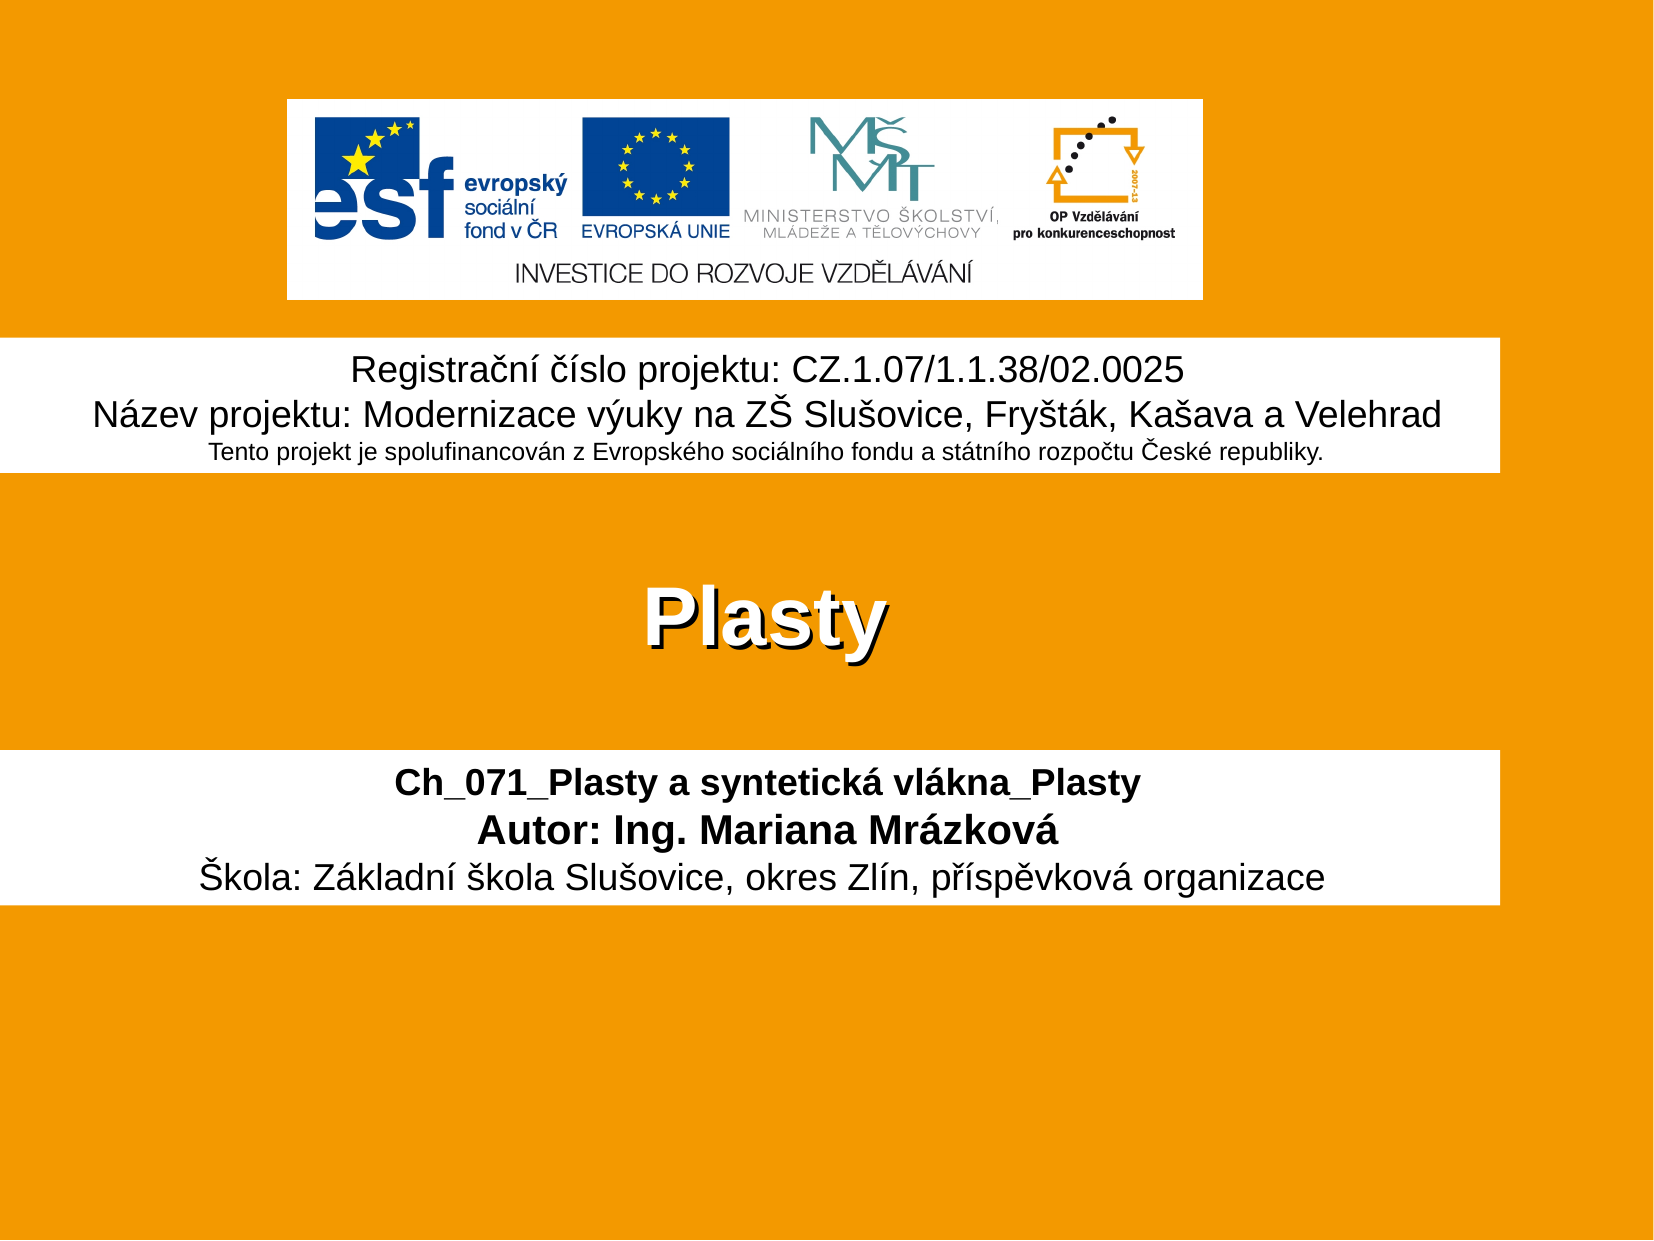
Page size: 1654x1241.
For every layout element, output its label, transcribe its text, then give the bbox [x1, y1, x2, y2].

text_box Registrační číslo projektu: CZ.1.07/1.1.38/02.0025 Název projektu: Modernizace výuky na ZŠ Slušovice, Fryšták, Kašava a Velehrad Tento projekt je spolufinancován z Evropského sociálního fondu a státního rozpočtu České republiky. [0, 337, 1501, 473]
title Plasty [112, 537, 1388, 688]
text_box Ch_071_Plasty a syntetická vlákna_Plasty Autor: Ing. Mariana Mrázková Škola: Základní škola Slušovice, okres Zlín, příspěvková organizace [0, 750, 1501, 906]
picture [287, 99, 1203, 300]
